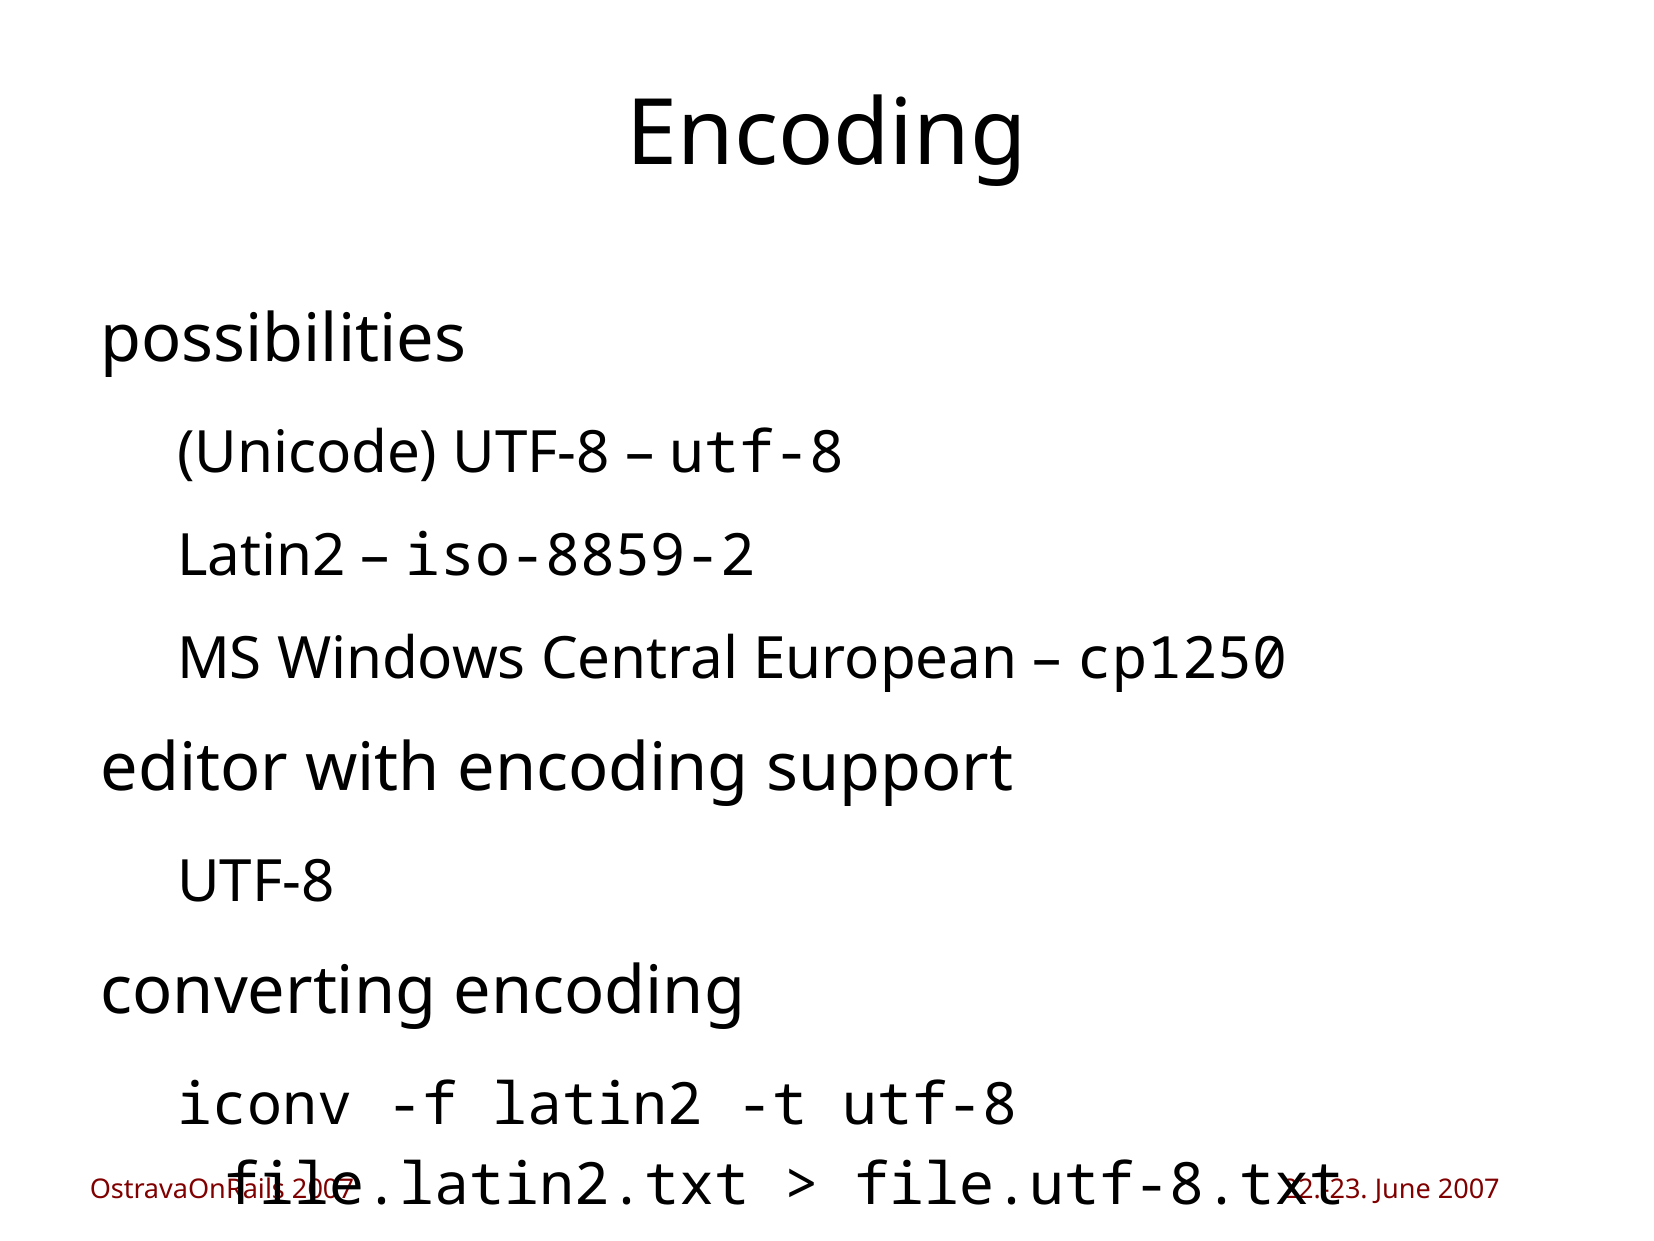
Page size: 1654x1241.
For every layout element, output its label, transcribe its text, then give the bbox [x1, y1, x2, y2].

list possibilities (Unicode) UTF-8 – utf-8 Latin2 – iso-8859-2 MS Windows Central European – cp1250 editor with encoding support UTF-8 converting encoding iconv -f latin2 -t utf-8 file.latin2.txt > file.utf-8.txt [82, 290, 1571, 1137]
title Encoding [82, 25, 1571, 233]
